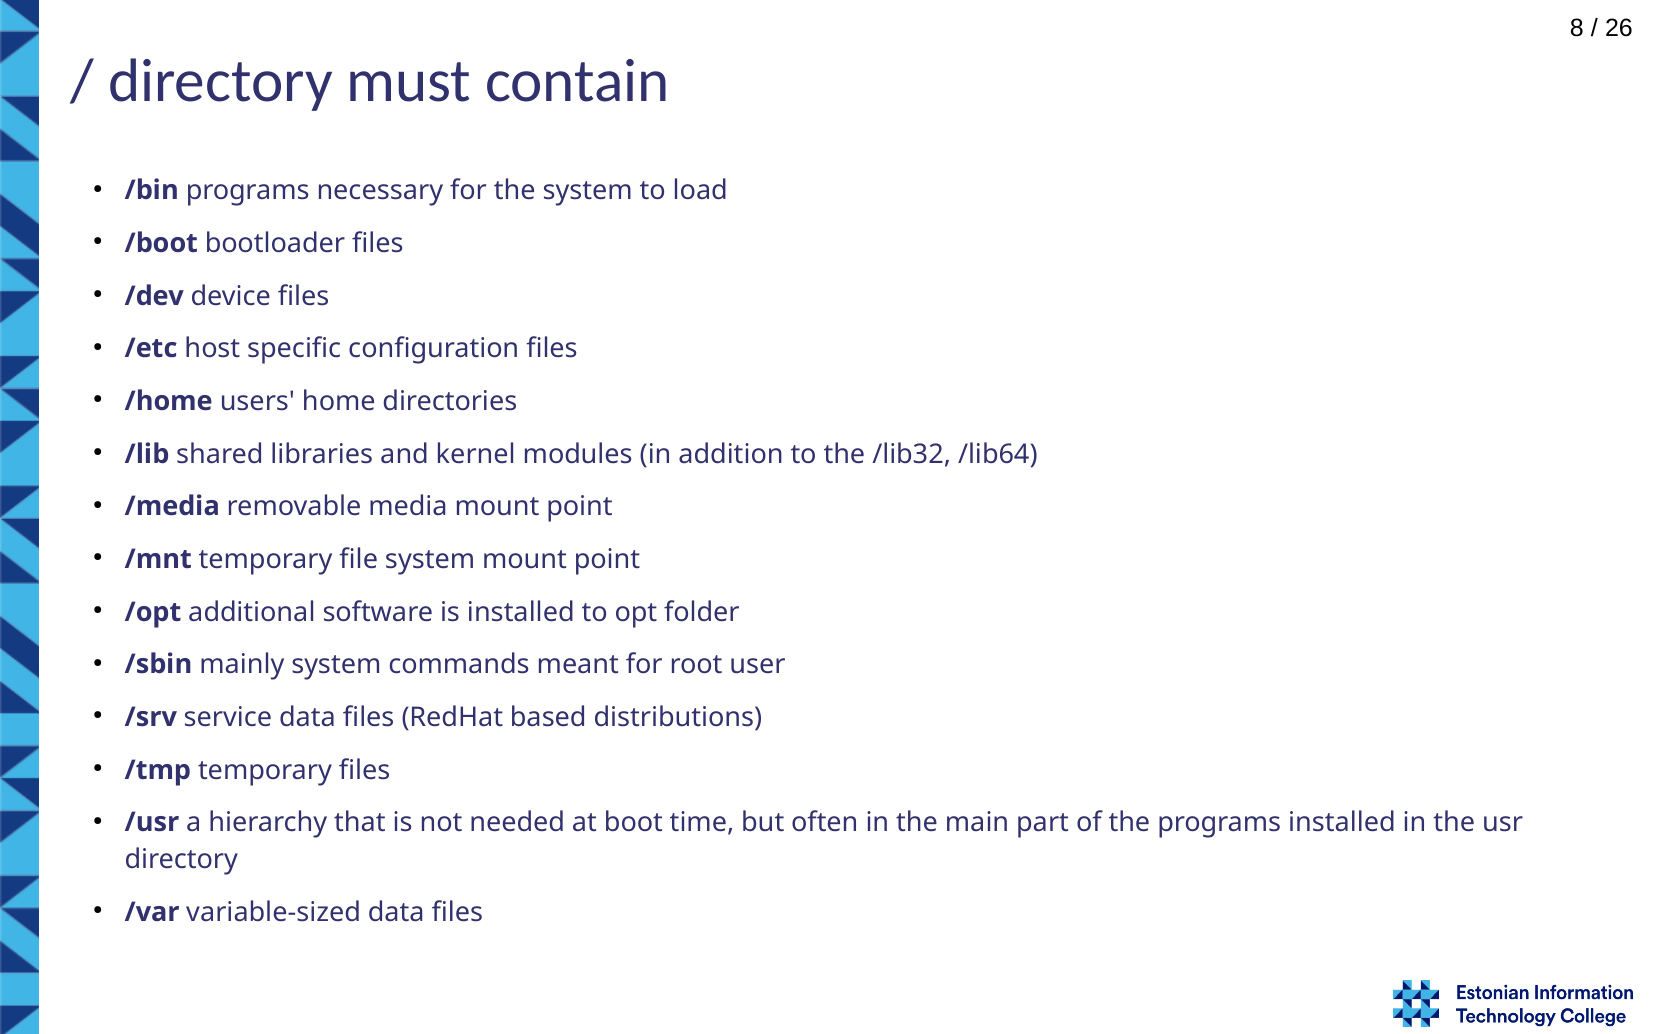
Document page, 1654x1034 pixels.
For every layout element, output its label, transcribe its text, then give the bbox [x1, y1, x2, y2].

title / directory must contain [70, 41, 1630, 130]
picture [1393, 980, 1633, 1027]
list /bin programs necessary for the system to load /boot bootloader files /dev device files /etc host specific configuration files /home users' home directories /lib shared libraries and kernel modules (in addition to the /lib32, /lib64) /media removable media mount point /mnt temporary file system mount point /opt additional software is installed to opt folder /sbin mainly system commands meant for root user /srv service data files (RedHat based distributions) /tmp temporary files /usr a hierarchy that is not needed at boot time, but often in the main part of the programs installed in the usr directory /var variable-sized data files [82, 170, 1625, 938]
